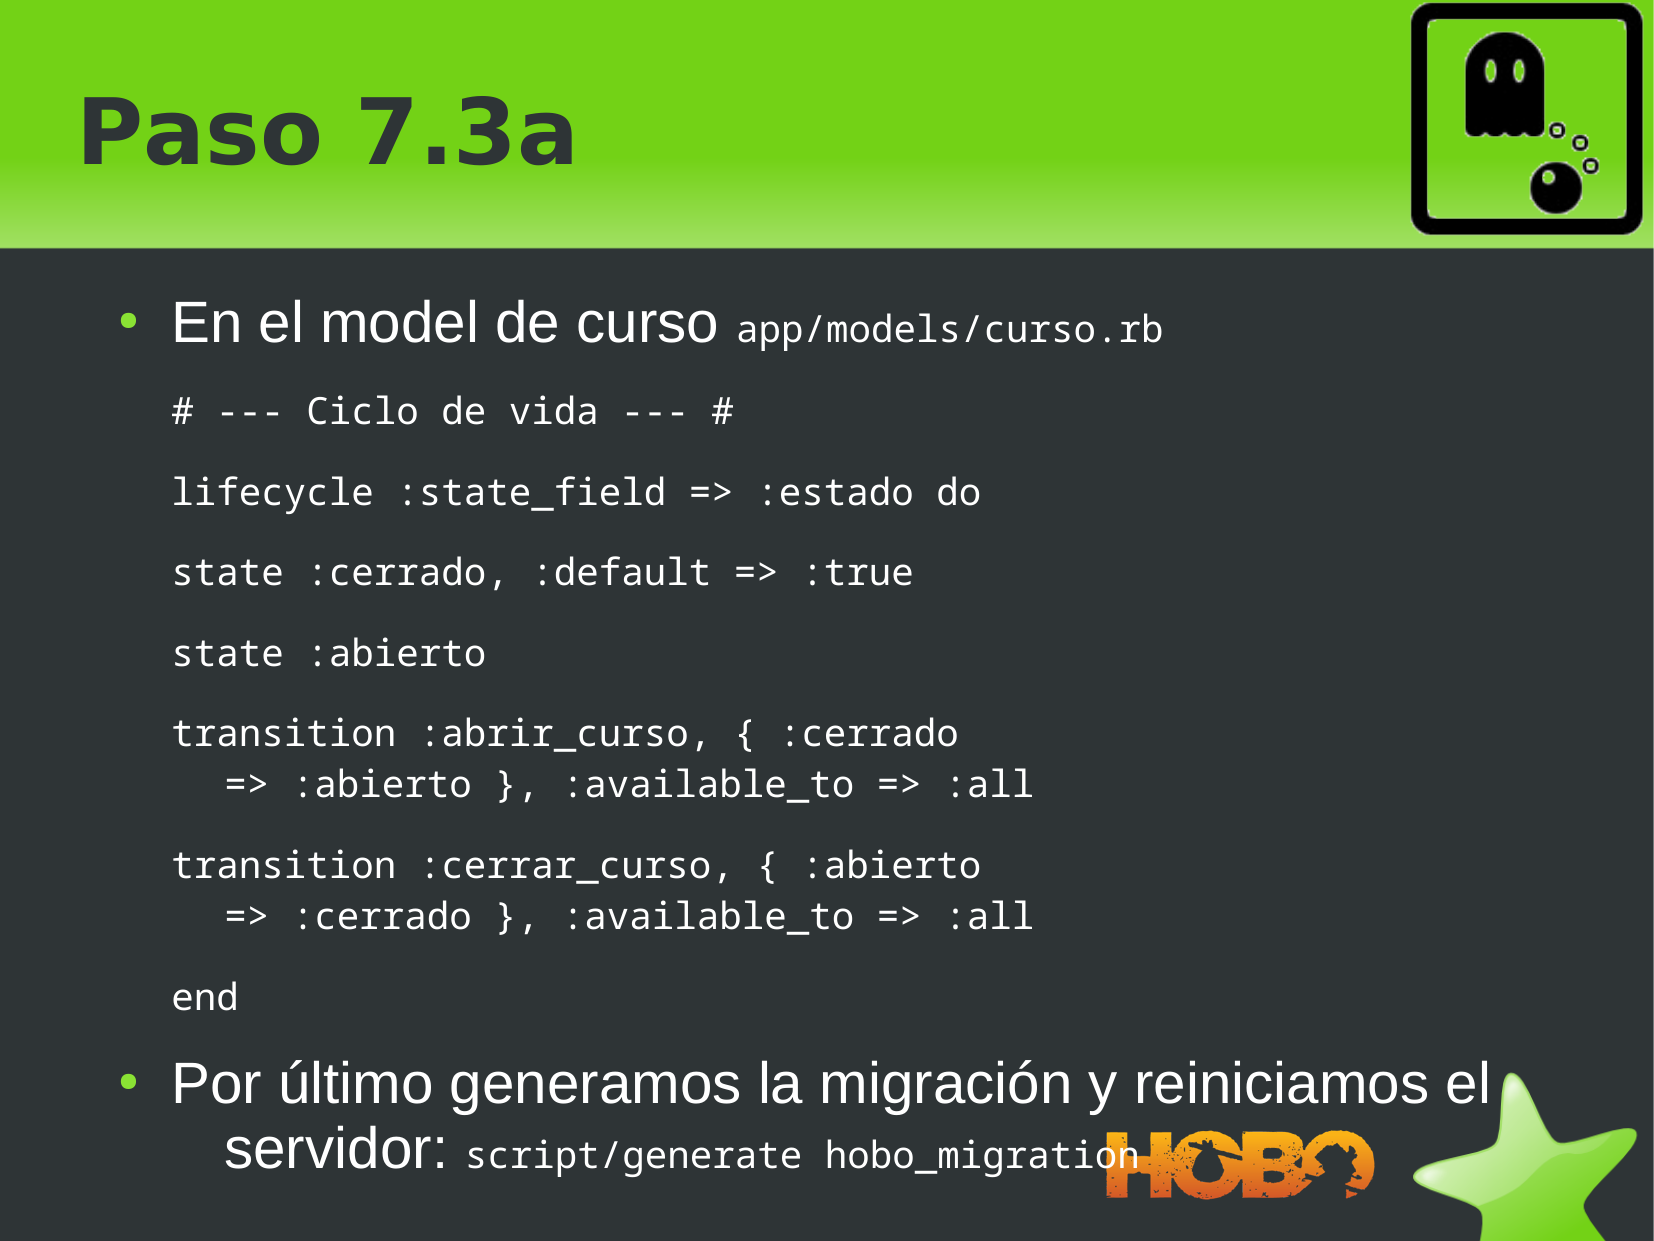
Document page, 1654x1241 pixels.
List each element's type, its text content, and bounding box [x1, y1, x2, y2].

picture [0, 0, 1654, 1241]
title Paso 7.3a [76, 29, 1565, 237]
list En el model de curso app/models/curso.rb # --- Ciclo de vida --- # lifecycle :state_field => :estado do state :cerrado, :default => :true state :abierto transition :abrir_curso, { :cerrado => :abierto }, :available_to => :all transition :cerrar_curso, { :abierto => :cerrado }, :available_to => :all end Por último generamos la migración y reiniciamos el servidor: script/generate hobo_migration [82, 290, 1571, 1109]
